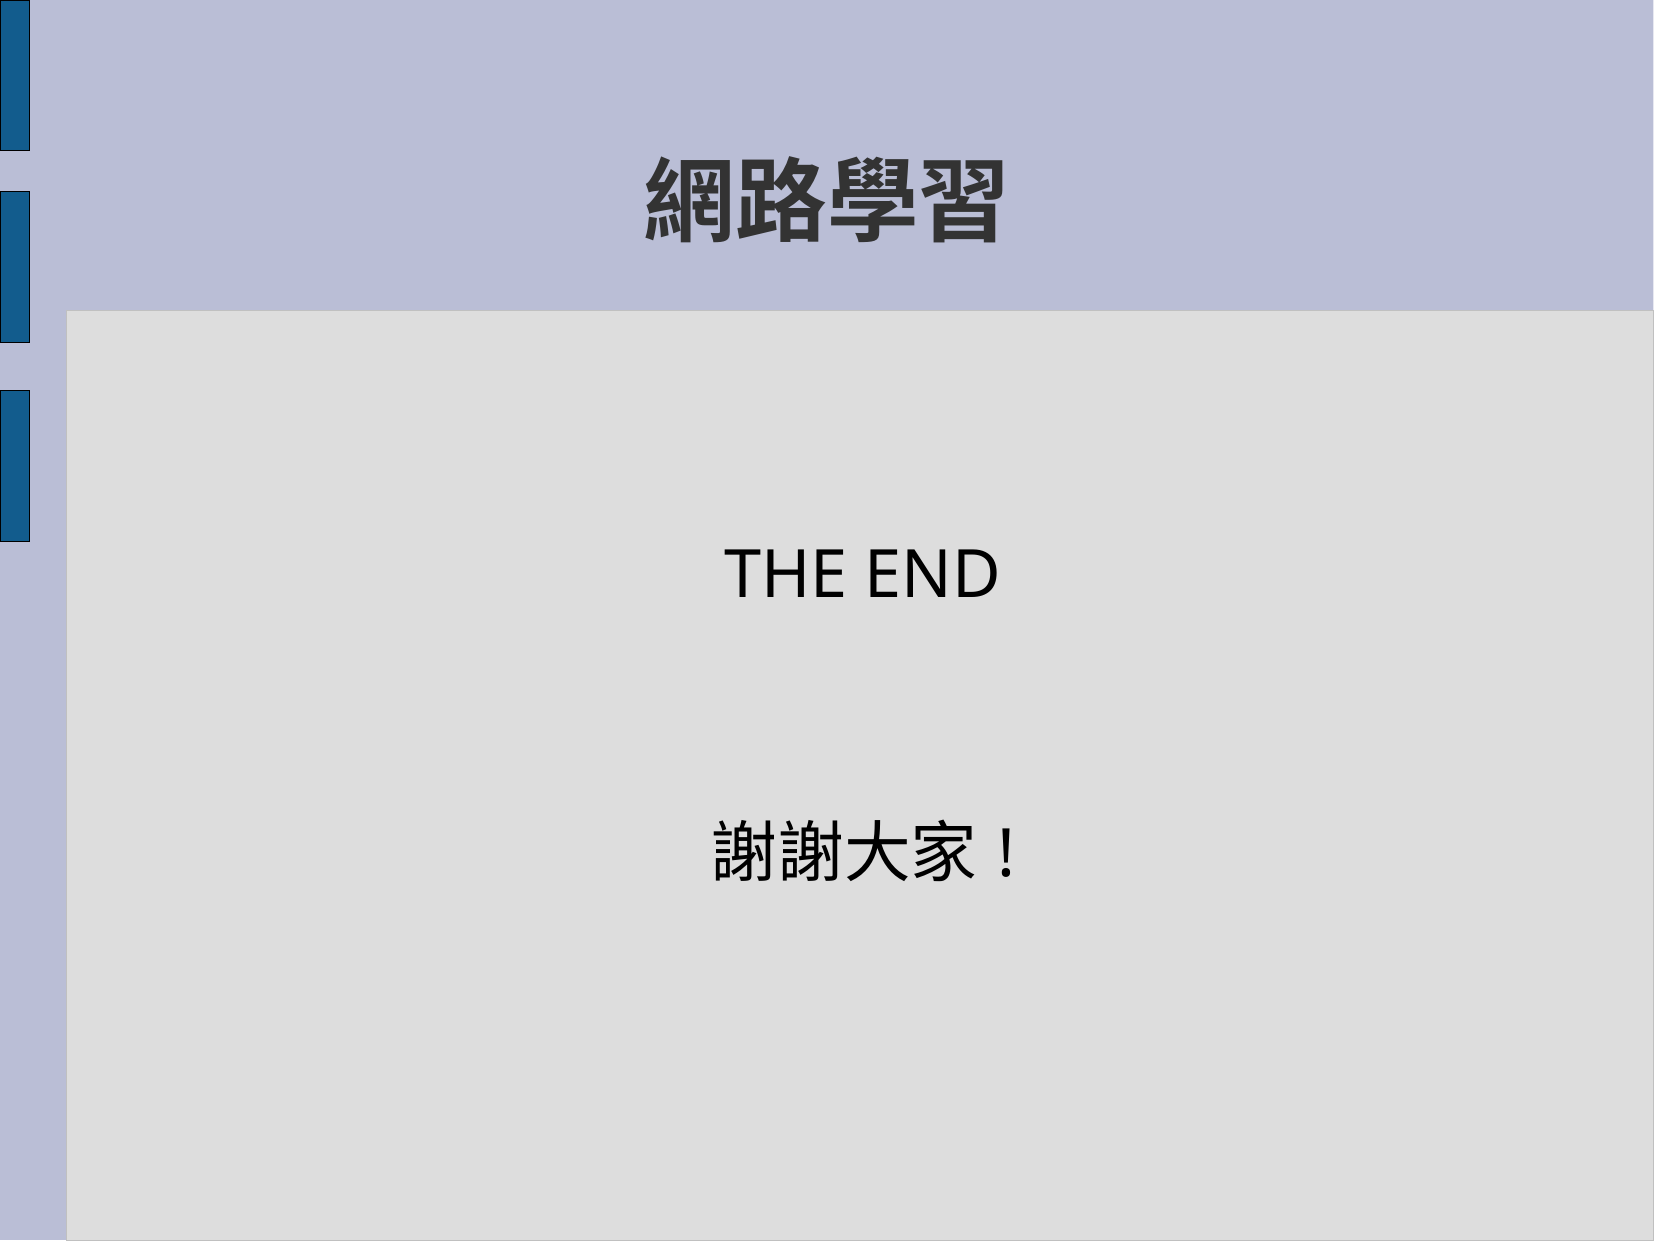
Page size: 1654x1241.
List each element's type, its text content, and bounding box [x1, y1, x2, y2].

title 網路學習 [121, 91, 1534, 299]
list THE END 謝謝大家! [121, 344, 1534, 1164]
